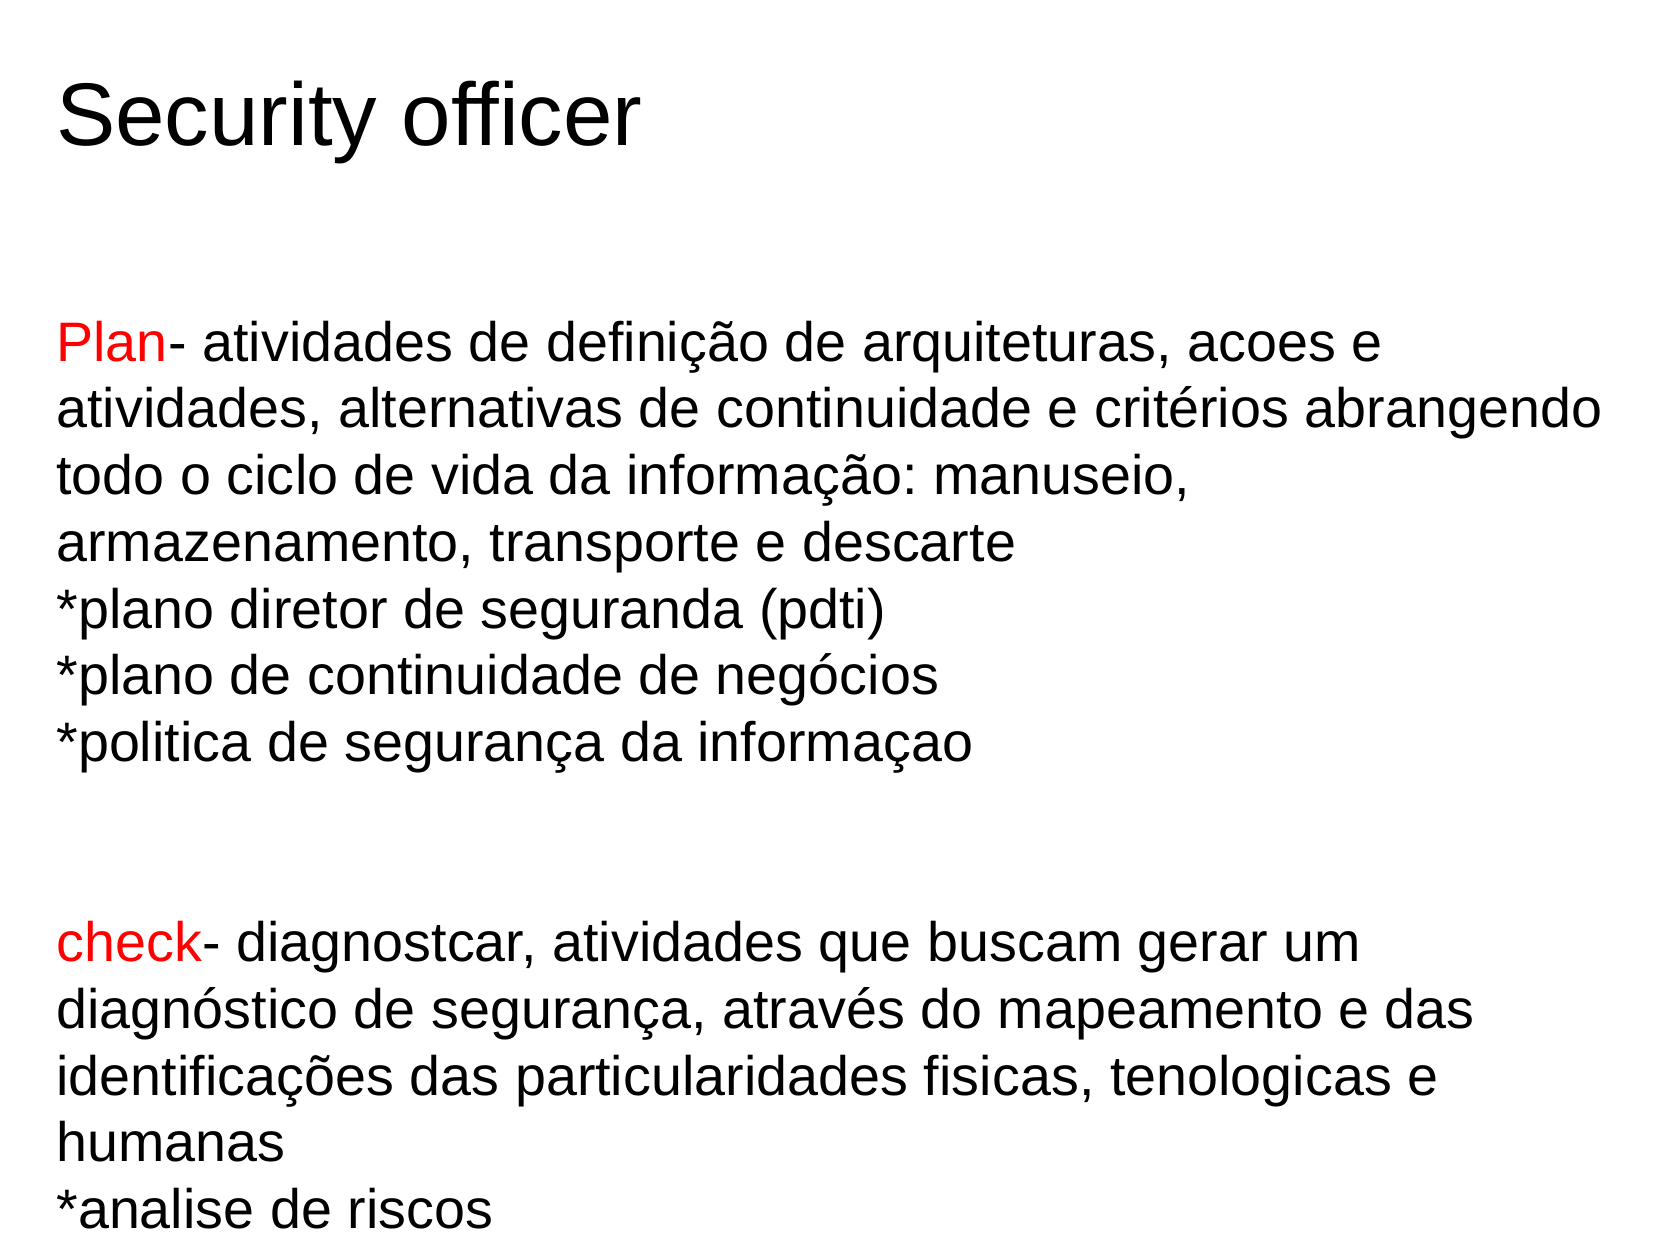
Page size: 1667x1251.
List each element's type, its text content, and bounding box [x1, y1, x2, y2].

list Plan- atividades de definição de arquiteturas, acoes e atividades, alternativas de continuidade e critérios abrangendo todo o ciclo de vida da informação: manuseio, armazenamento, transporte e descarte *plano diretor de seguranda (pdti) *plano de continuidade de negócios *politica de segurança da informaçao check- diagnostcar, atividades que buscam gerar um diagnóstico de segurança, através do mapeamento e das identificações das particularidades fisicas, tenologicas e humanas *analise de riscos *teste de invasao [50, 299, 1629, 1250]
title Security officer [50, 50, 1630, 213]
